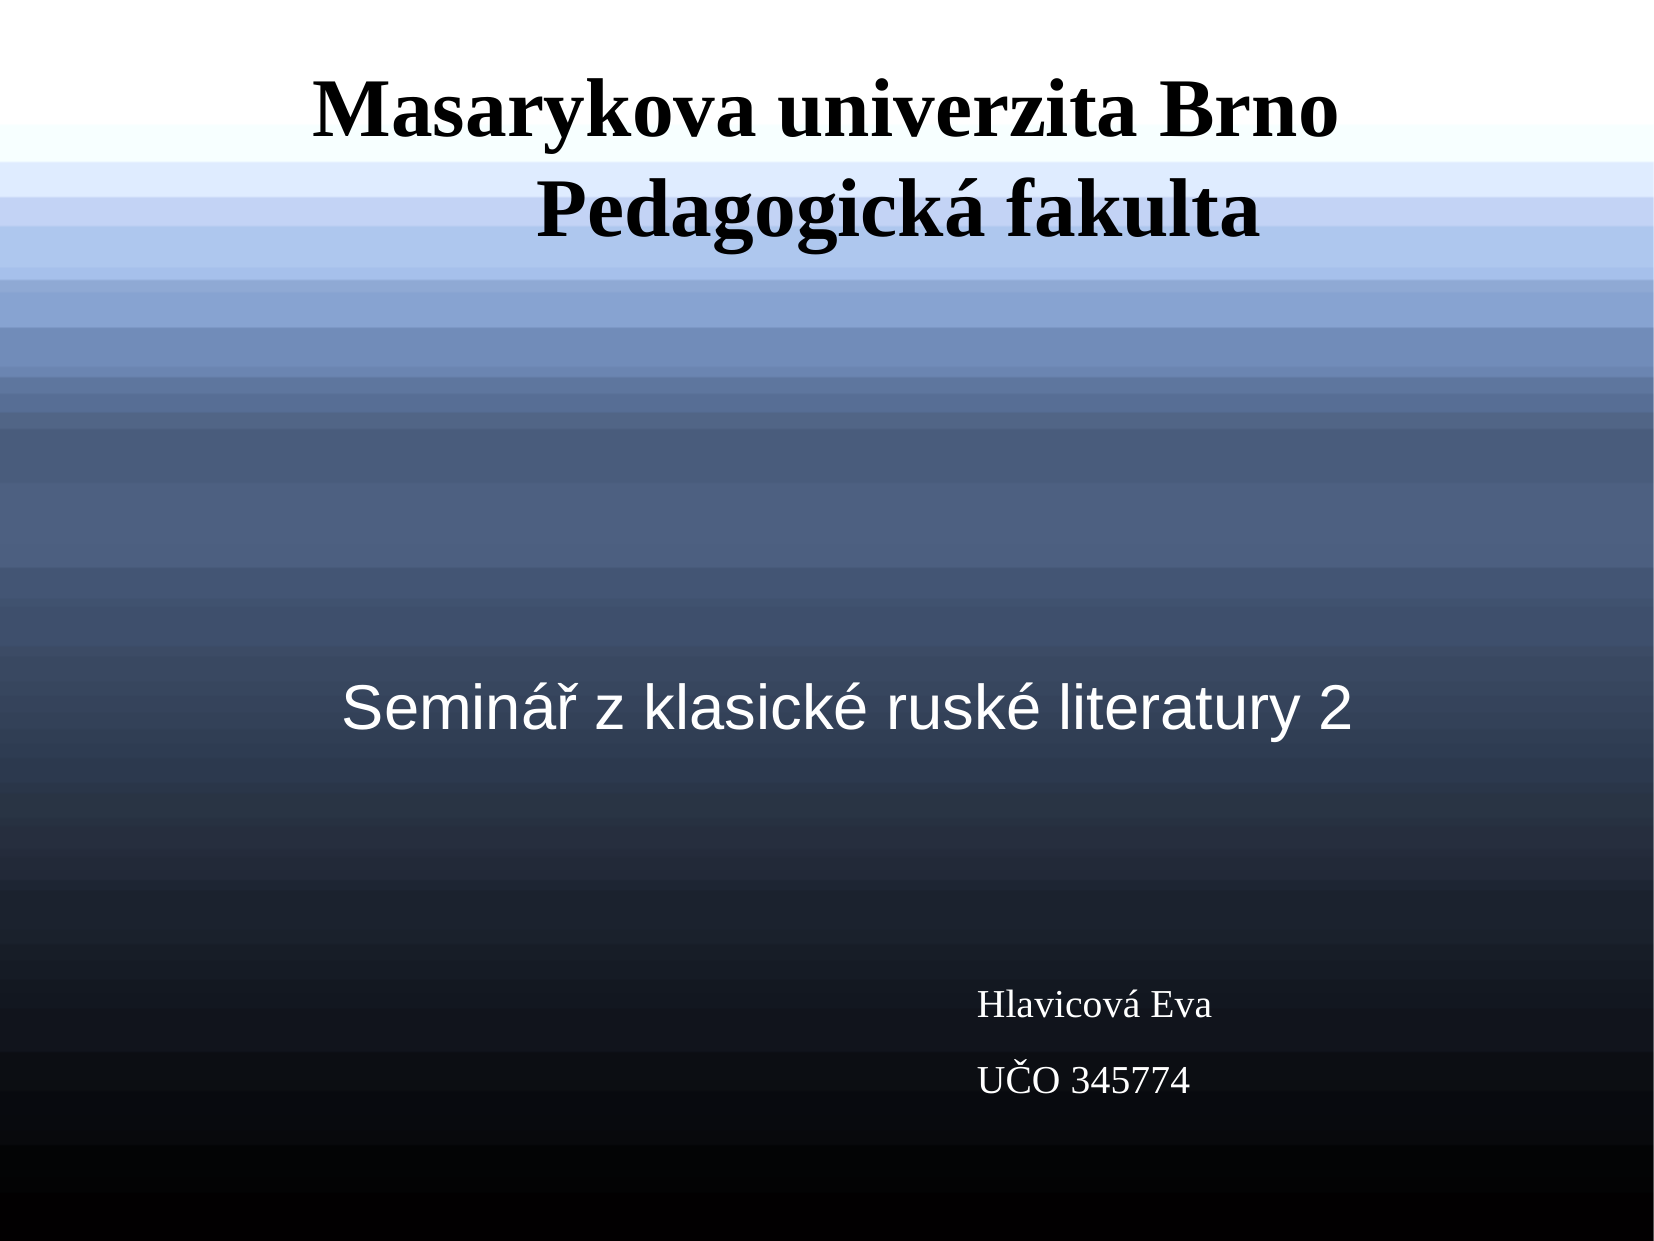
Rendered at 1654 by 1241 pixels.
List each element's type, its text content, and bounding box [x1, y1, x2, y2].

title Masarykova univerzita Brno Pedagogická fakulta [82, 49, 1571, 257]
list Seminář z klasické ruské literatury 2 Hlavicová Eva UČO 345774 [82, 354, 1571, 1104]
